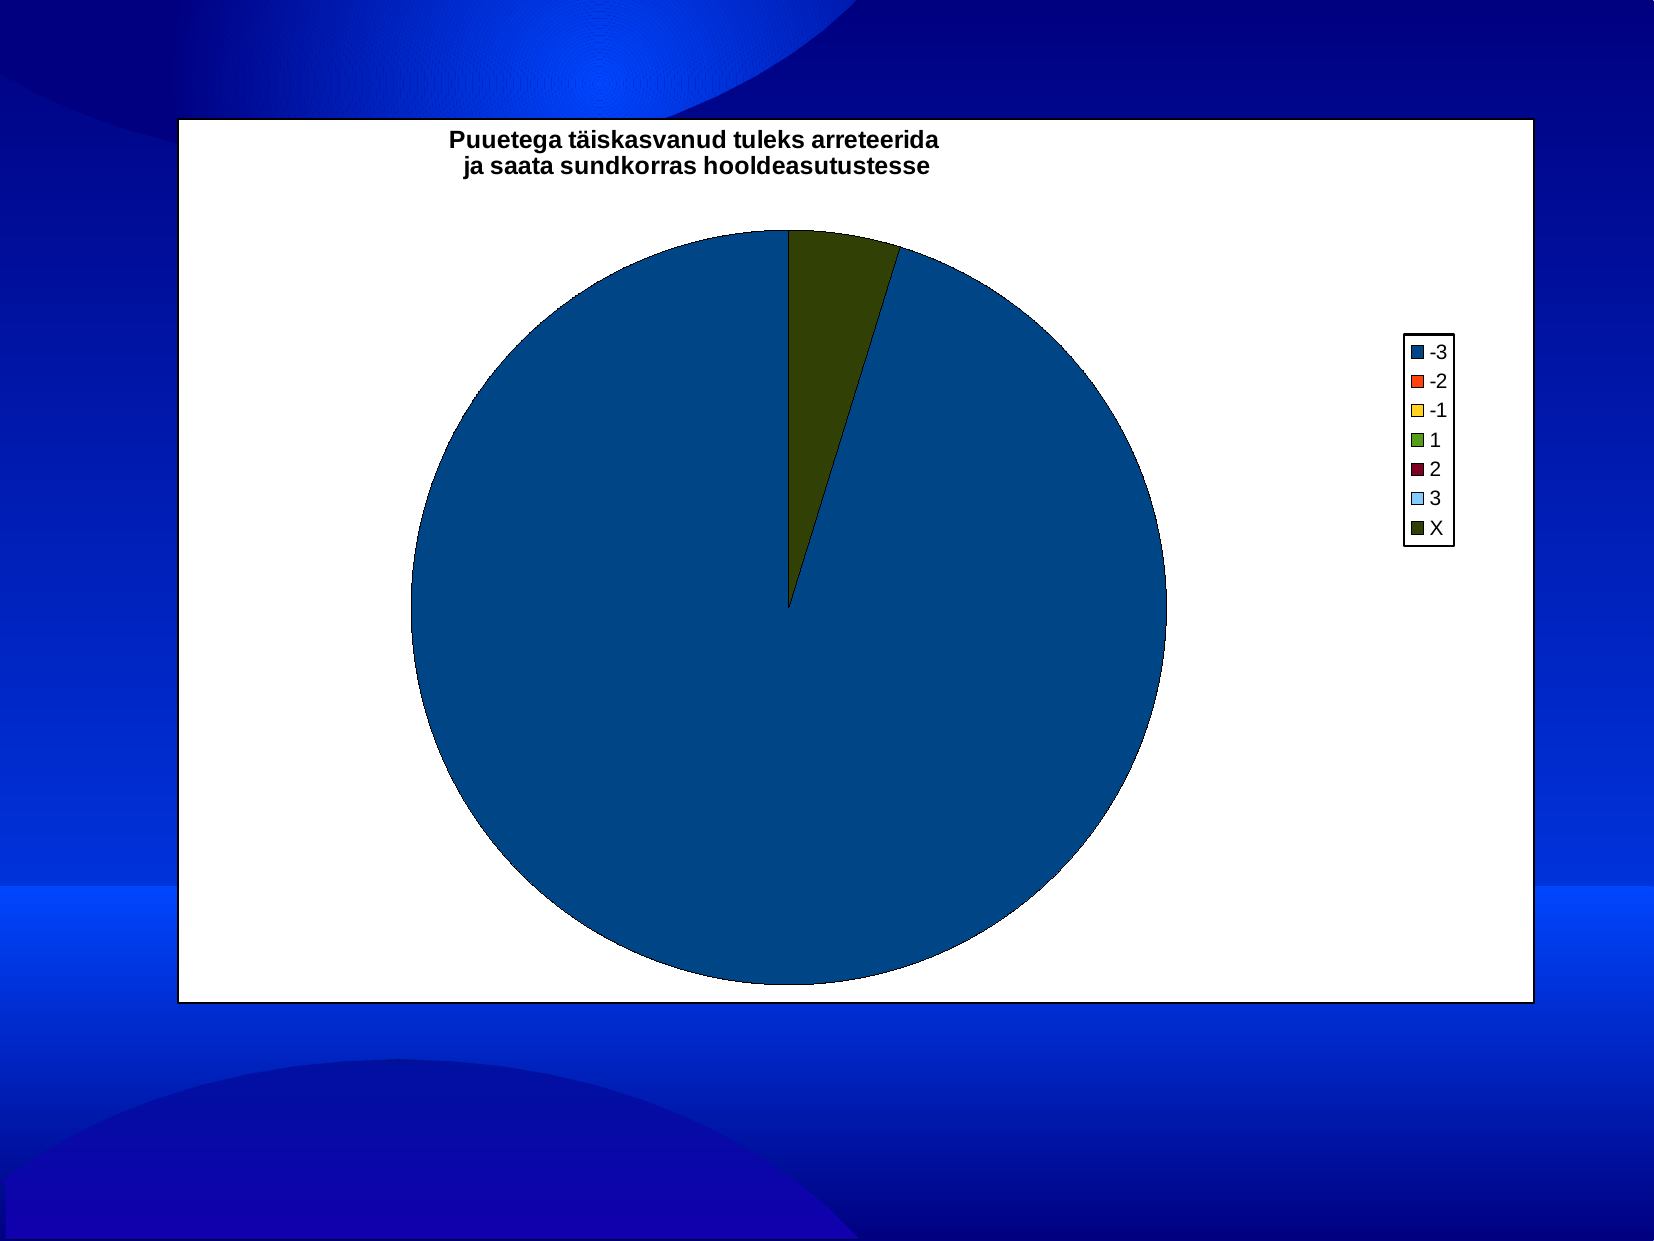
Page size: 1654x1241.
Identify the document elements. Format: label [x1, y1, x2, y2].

chart [177, 118, 1536, 1004]
